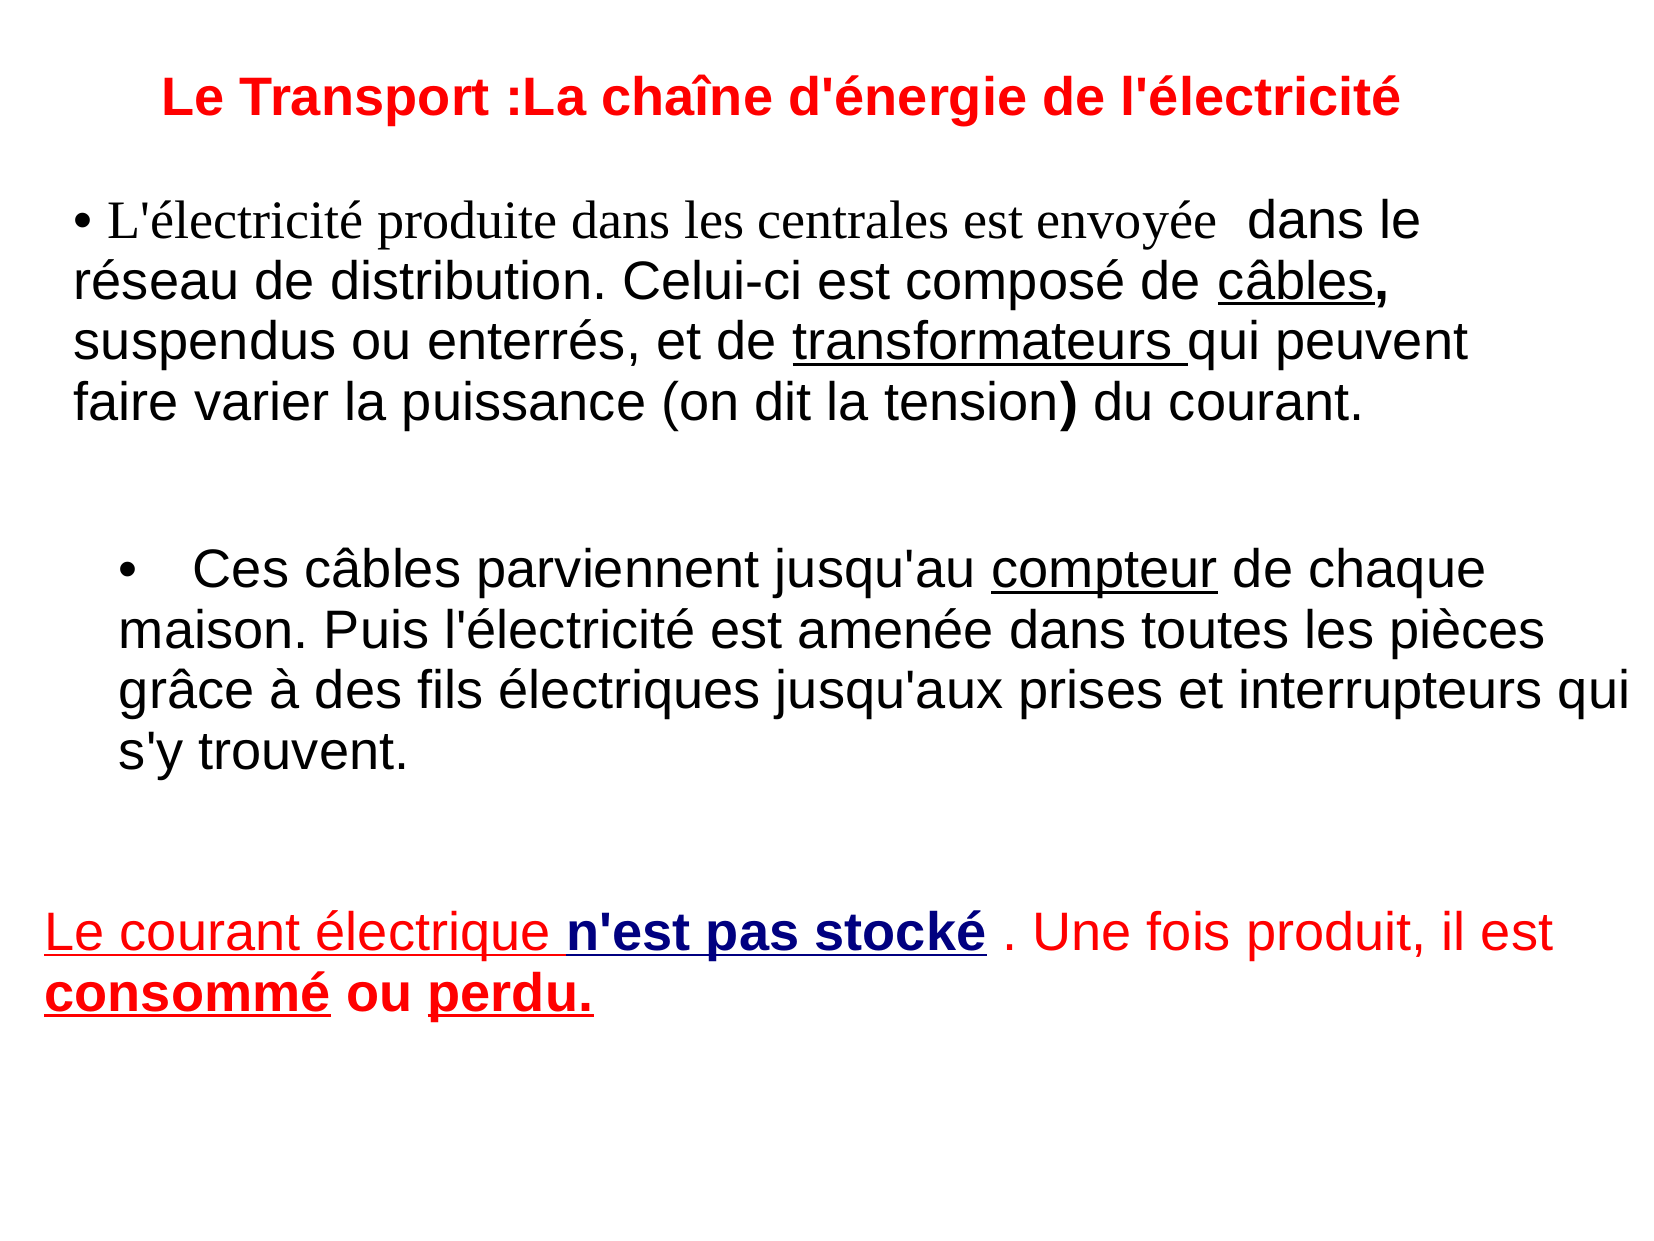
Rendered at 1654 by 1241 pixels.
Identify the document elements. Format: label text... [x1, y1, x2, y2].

text_box Le Transport :La chaîne d'énergie de l'électricité [59, 443, 1506, 798]
text_box • L'électricité produite dans les centrales est envoyée dans le réseau de distribution. Celui-ci est composé de câbles, suspendus ou enterrés, et de transformateurs qui peuvent faire varier la puissance (on dit la tension) du courant. [59, 182, 1510, 443]
text_box Le courant électrique n'est pas stocké . Une fois produit, il est consommé ou perdu. [29, 894, 1569, 1034]
text_box • Ces câbles parviennent jusqu'au compteur de chaque maison. Puis l'électricité est amenée dans toutes les pièces grâce à des fils électriques jusqu'aux prises et interrupteurs qui s'y trouvent. [104, 531, 1654, 789]
text_box Le Transport :La chaîne d'énergie de l'électricité [59, 59, 1506, 182]
